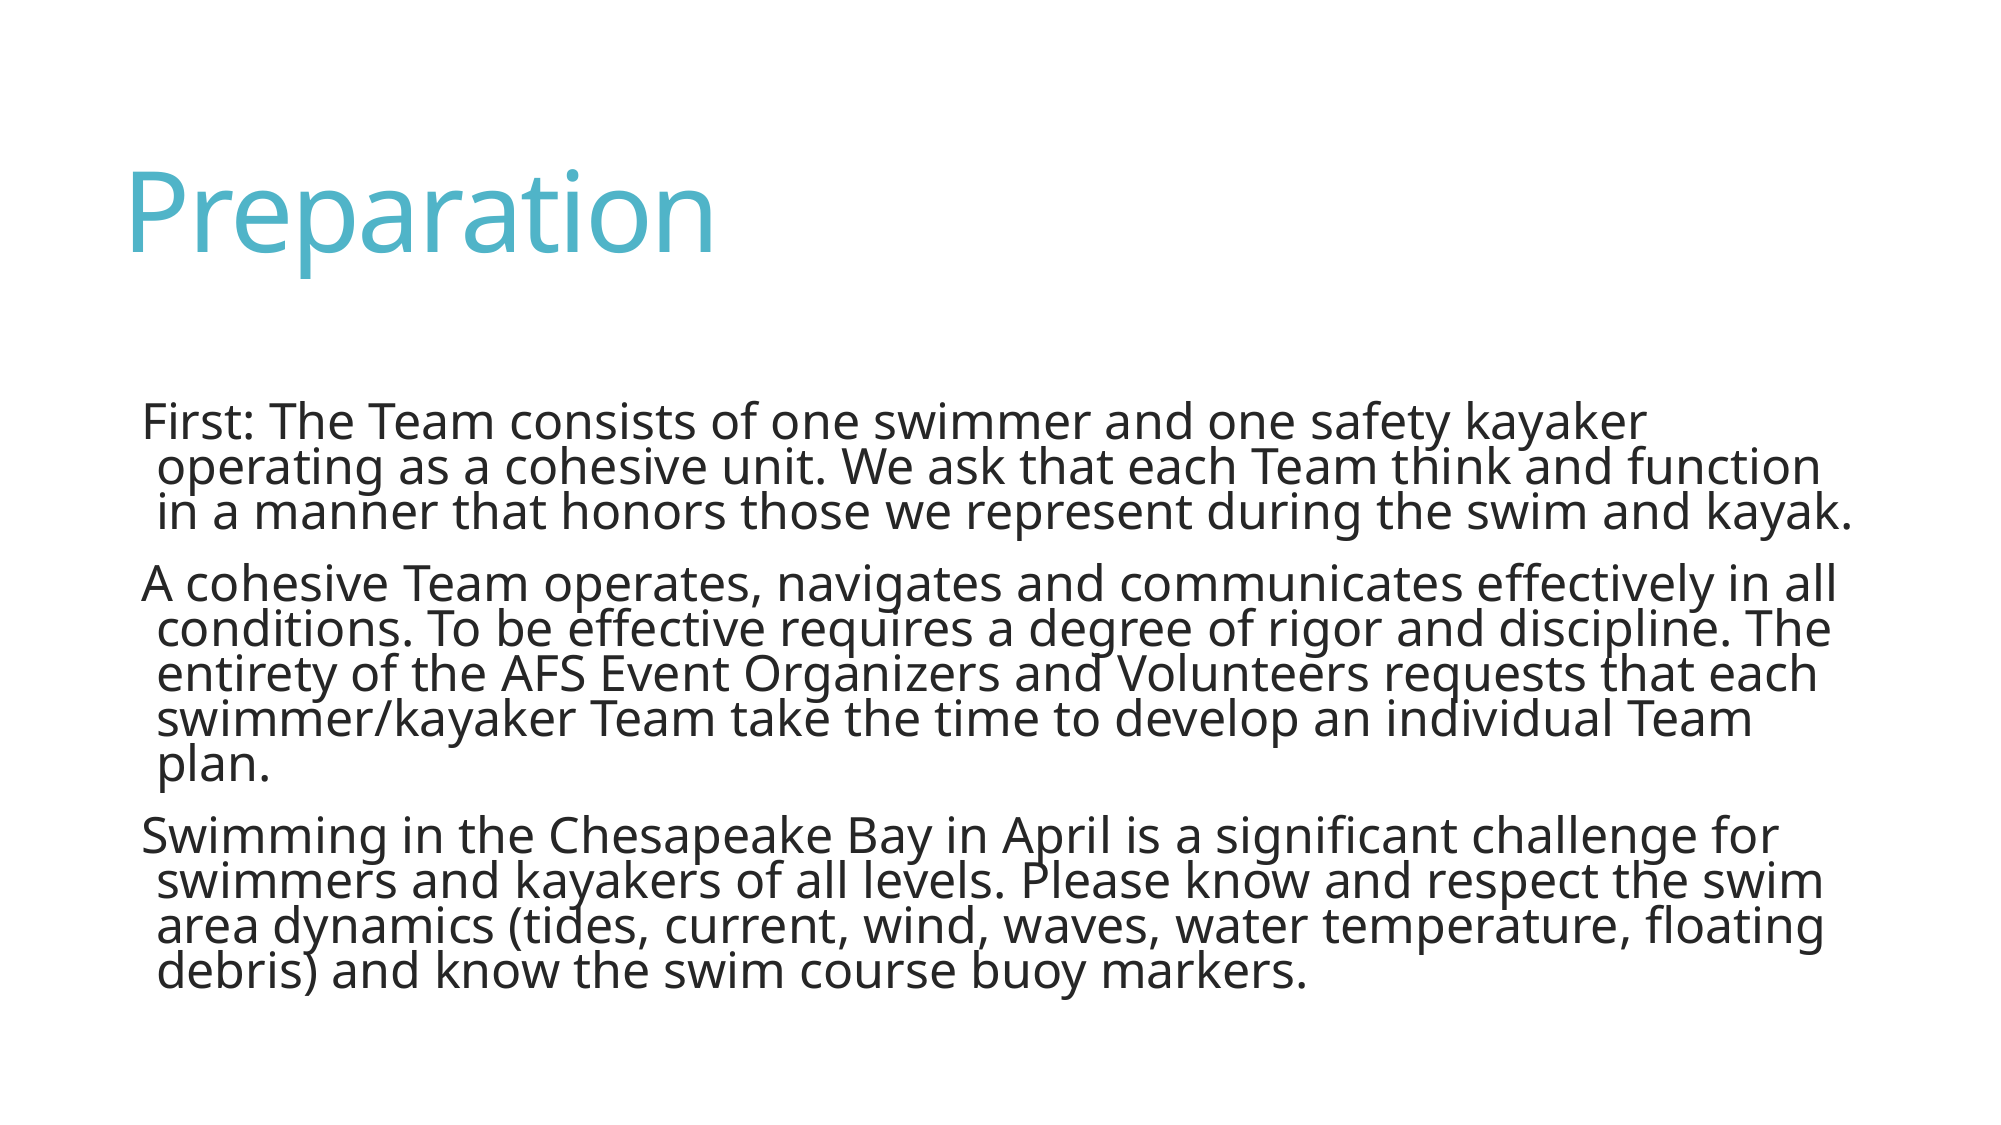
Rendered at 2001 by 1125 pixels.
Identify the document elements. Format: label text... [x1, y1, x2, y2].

list First: The Team consists of one swimmer and one safety kayaker operating as a cohesive unit. We ask that each Team think and function in a manner that honors those we represent during the swim and kayak. A cohesive Team operates, navigates and communicates effectively in all conditions. To be effective requires a degree of rigor and discipline. The entirety of the AFS Event Organizers and Volunteers requests that each swimmer/kayaker Team take the time to develop an individual Team plan. Swimming in the Chesapeake Bay in April is a significant challenge for swimmers and kayakers of all levels. Please know and respect the swim area dynamics (tides, current, wind, waves, water temperature, floating debris) and know the swim course buoy markers. [110, 396, 1876, 1015]
title Preparation [107, 81, 1876, 354]
